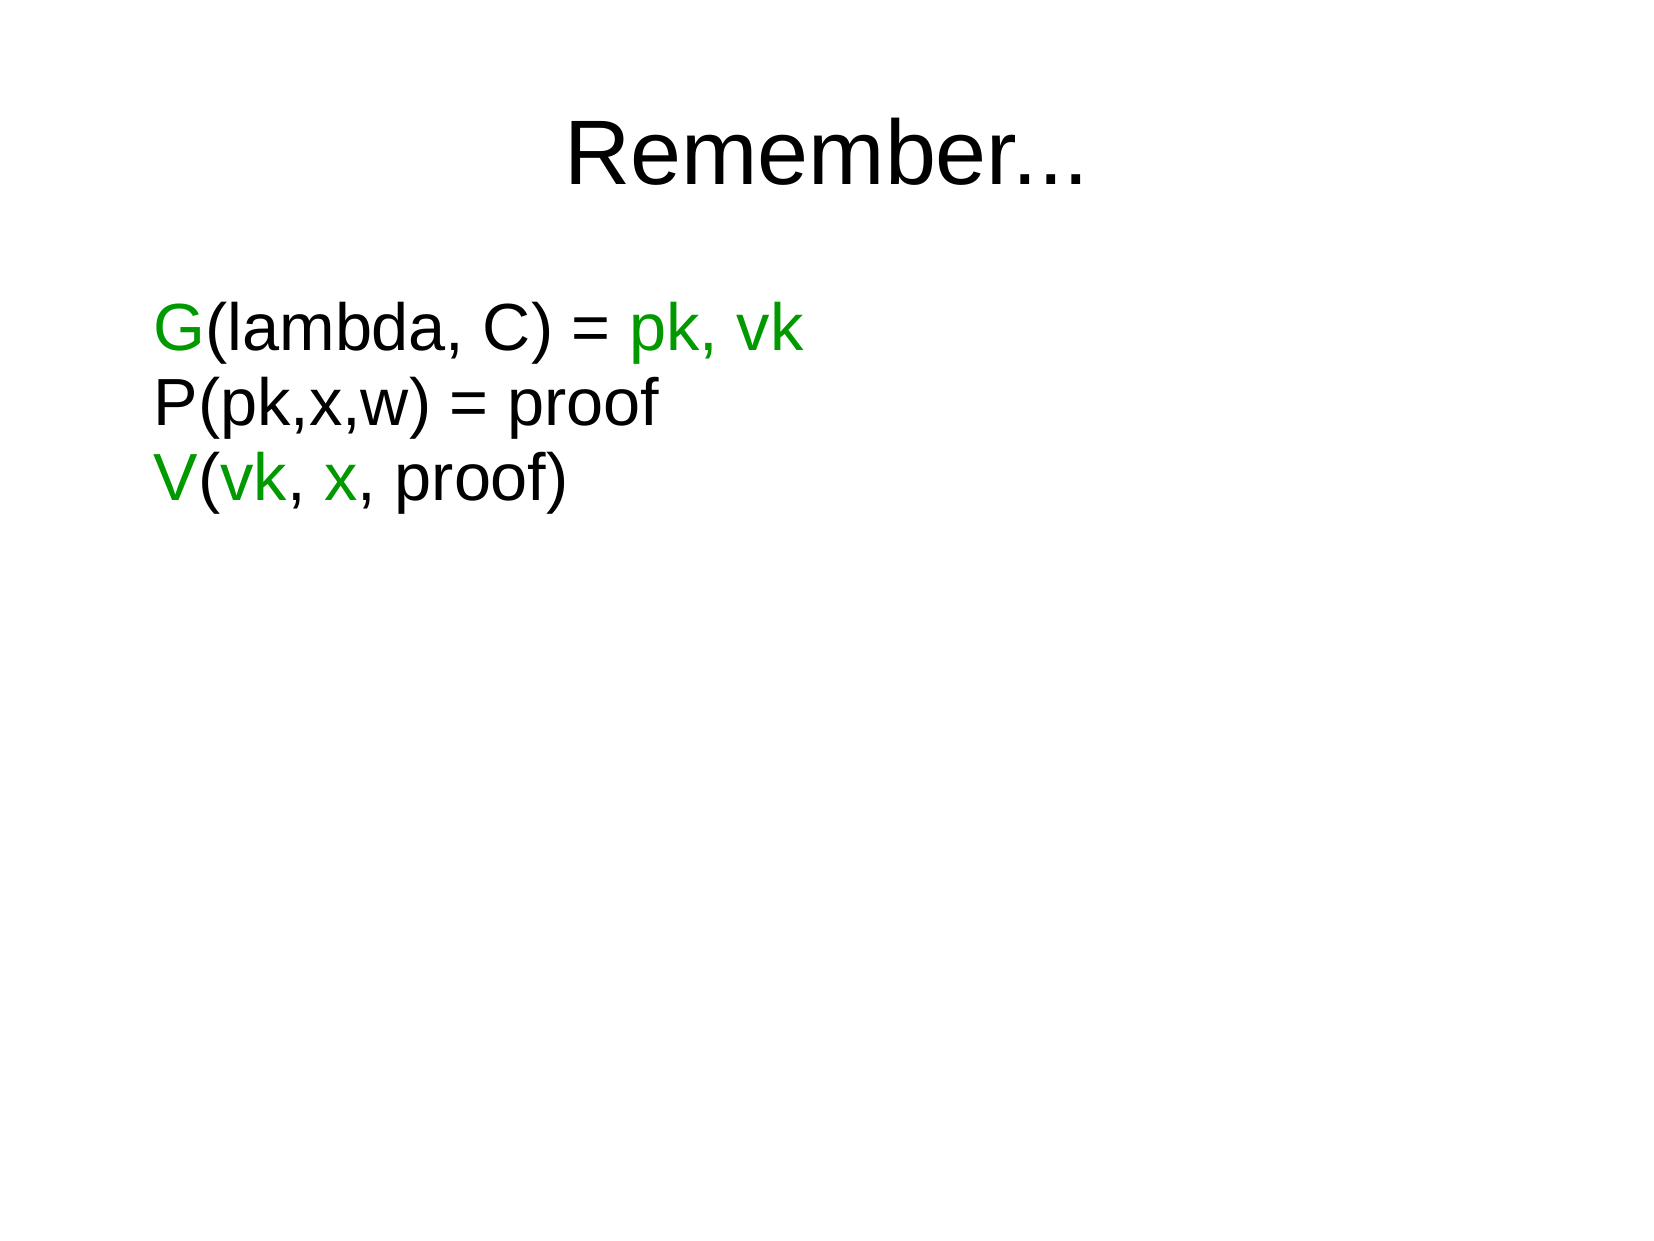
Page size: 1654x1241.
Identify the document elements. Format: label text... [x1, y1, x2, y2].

title Remember... [82, 49, 1571, 257]
list G(lambda, C) = pk, vk P(pk,x,w) = proof V(vk, x, proof) [82, 290, 1571, 1010]
